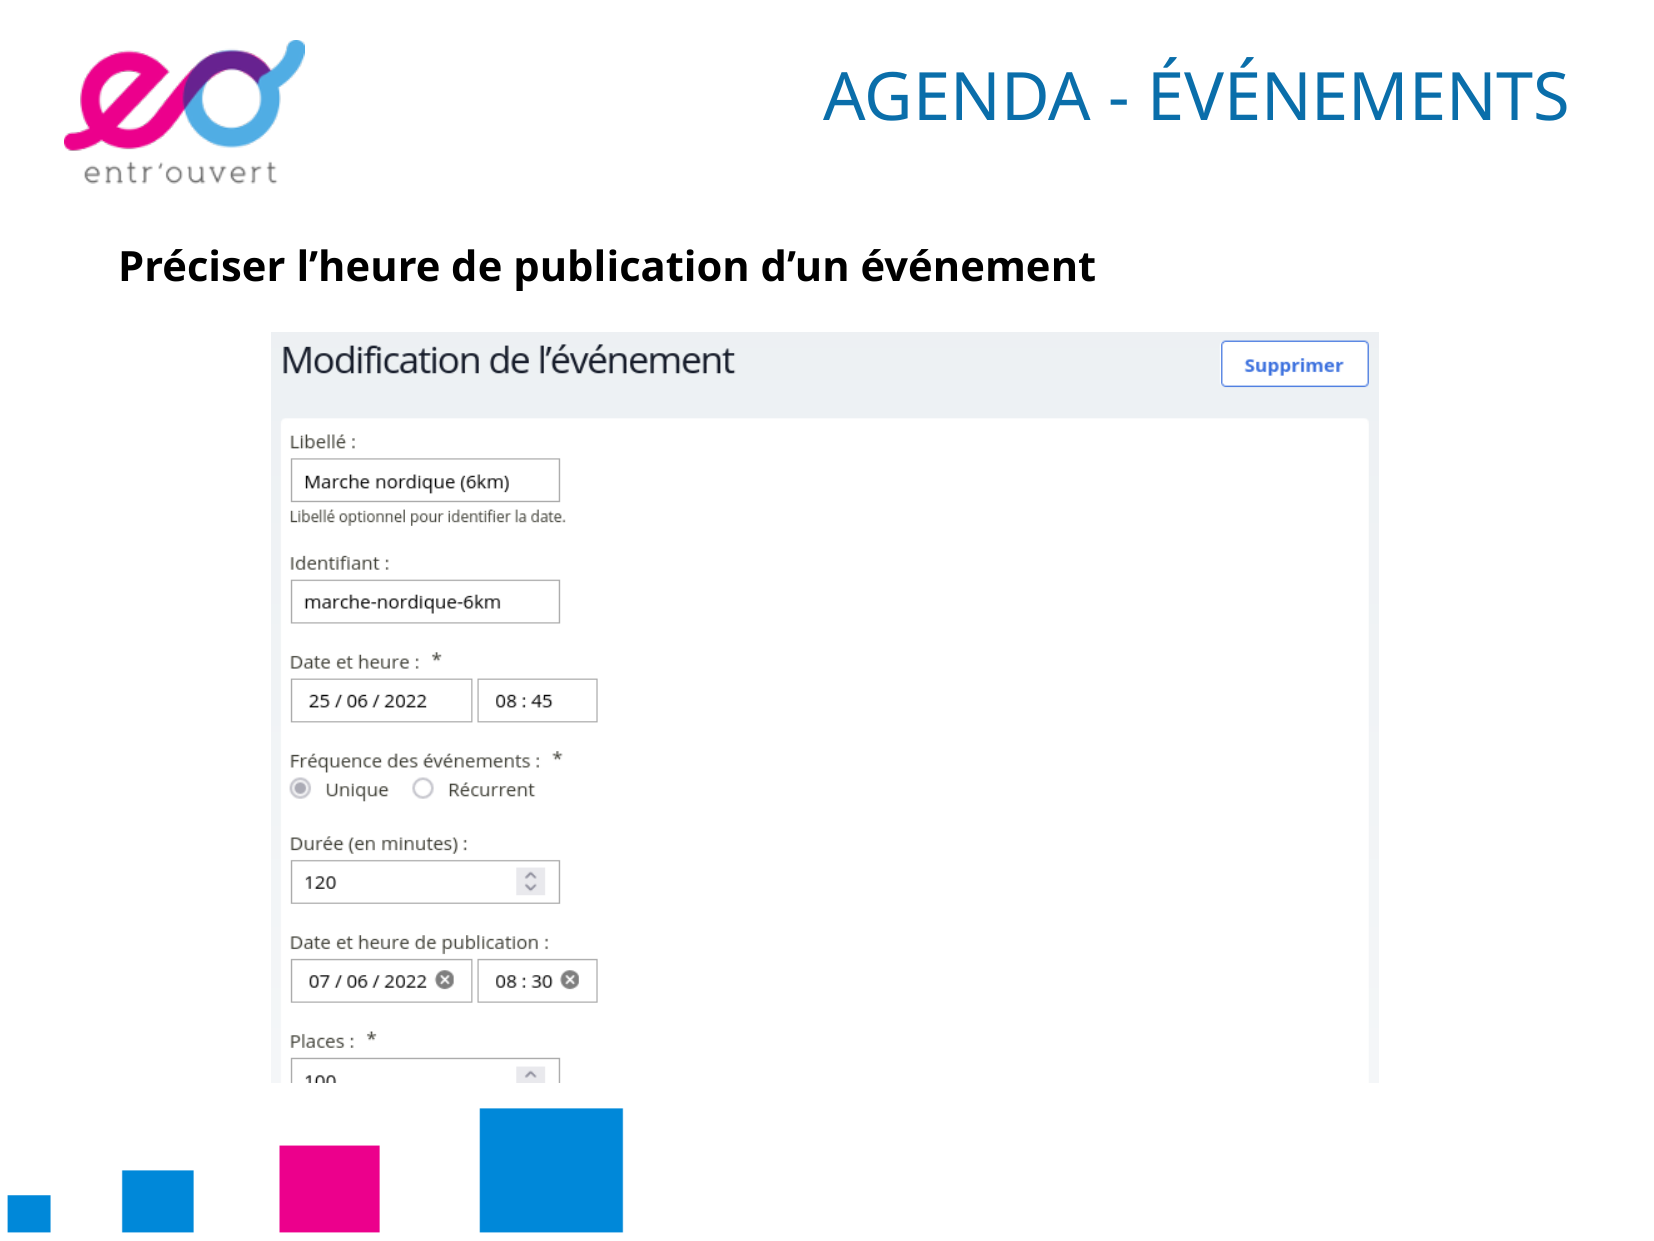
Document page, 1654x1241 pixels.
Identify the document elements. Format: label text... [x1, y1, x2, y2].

title Agenda - événements [354, 49, 1571, 257]
picture [64, 40, 305, 184]
picture [5, 1106, 626, 1235]
picture [271, 332, 1379, 1083]
text_box Préciser l’heure de publication d’un événement [118, 236, 1595, 1089]
